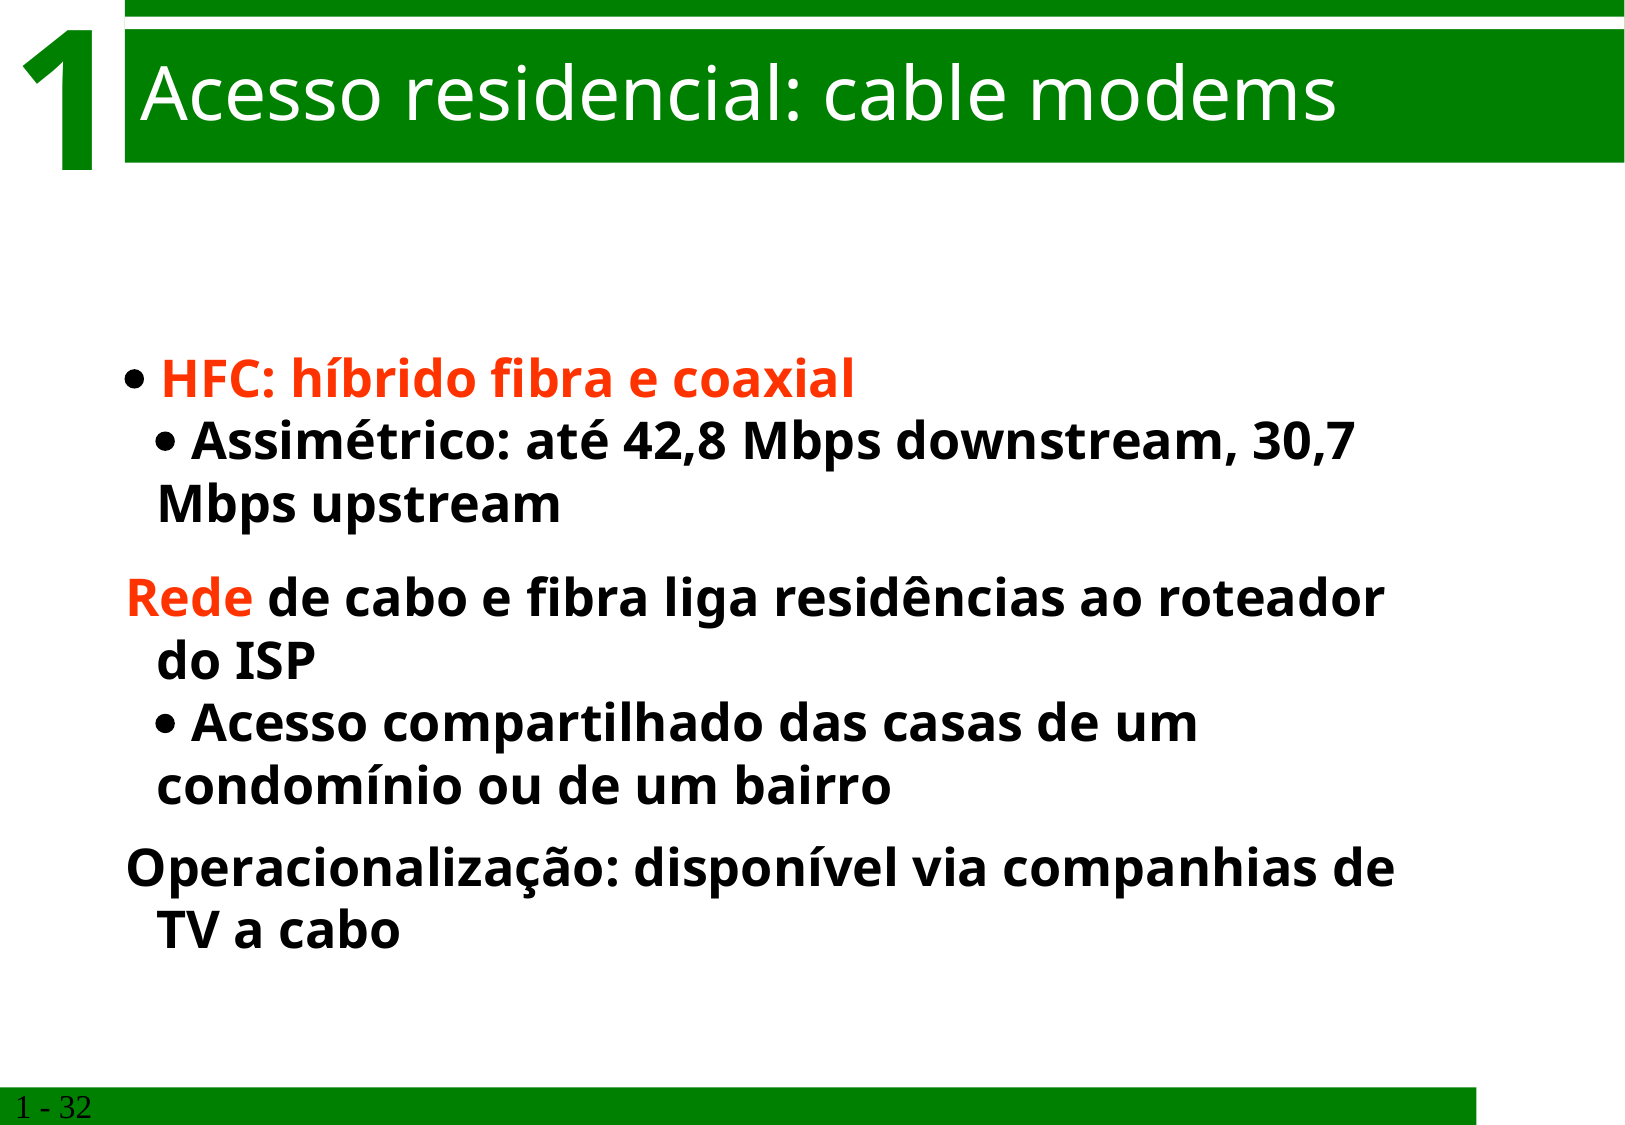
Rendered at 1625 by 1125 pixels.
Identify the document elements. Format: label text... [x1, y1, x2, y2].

list  HFC: híbrido fibra e coaxial  Assimétrico: até 42,8 Mbps downstream, 30,7 Mbps upstream Rede de cabo e fibra liga residências ao roteador do ISP  Acesso compartilhado das casas de um condomínio ou de um bairro Operacionalização: disponível via companhias de TV a cabo [110, 337, 1478, 1000]
text_box Acesso residencial: cable modems [125, 37, 1625, 138]
